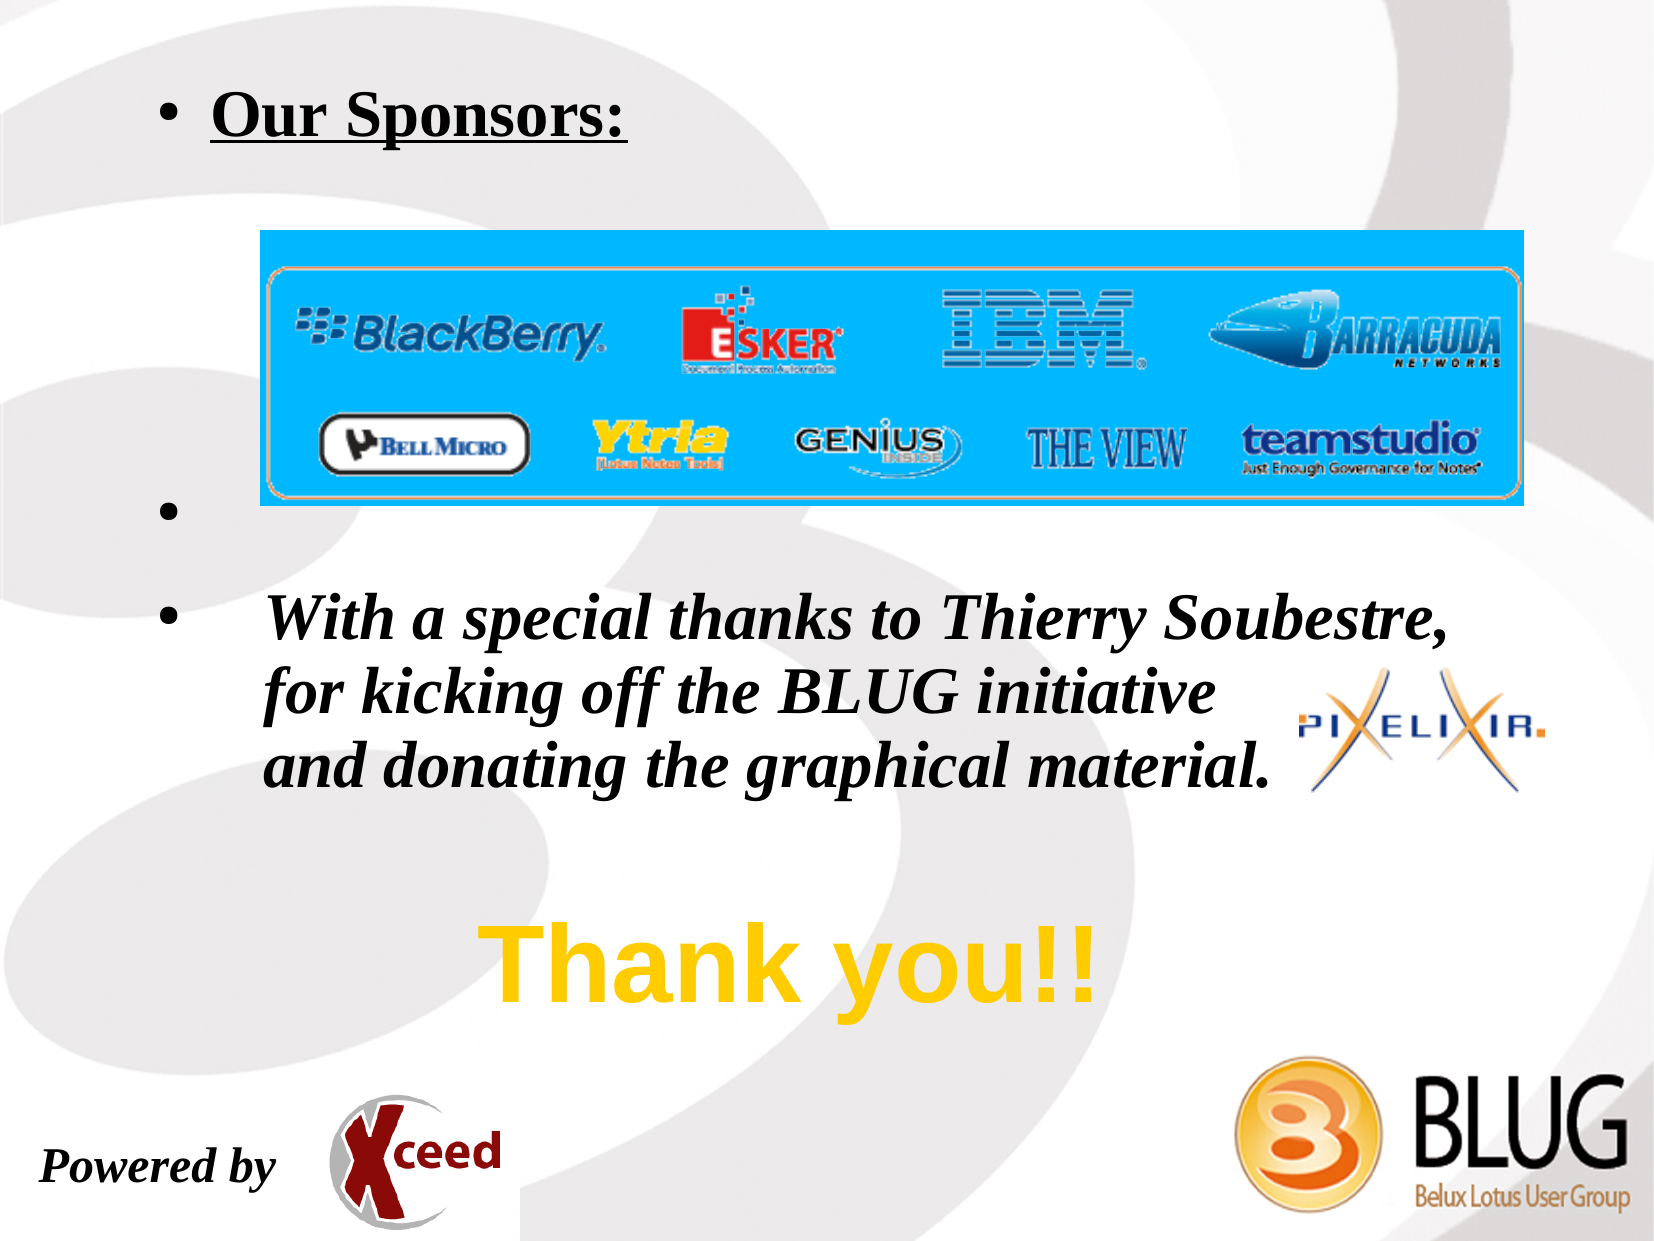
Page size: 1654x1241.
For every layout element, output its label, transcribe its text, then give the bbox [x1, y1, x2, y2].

text_box Powered by [23, 1126, 686, 1202]
list Our Sponsors: With a special thanks to Thierry Soubestre, for kicking off the BLUG initiative and donating the graphical material. [121, 76, 1572, 1126]
picture [0, 0, 1654, 1241]
